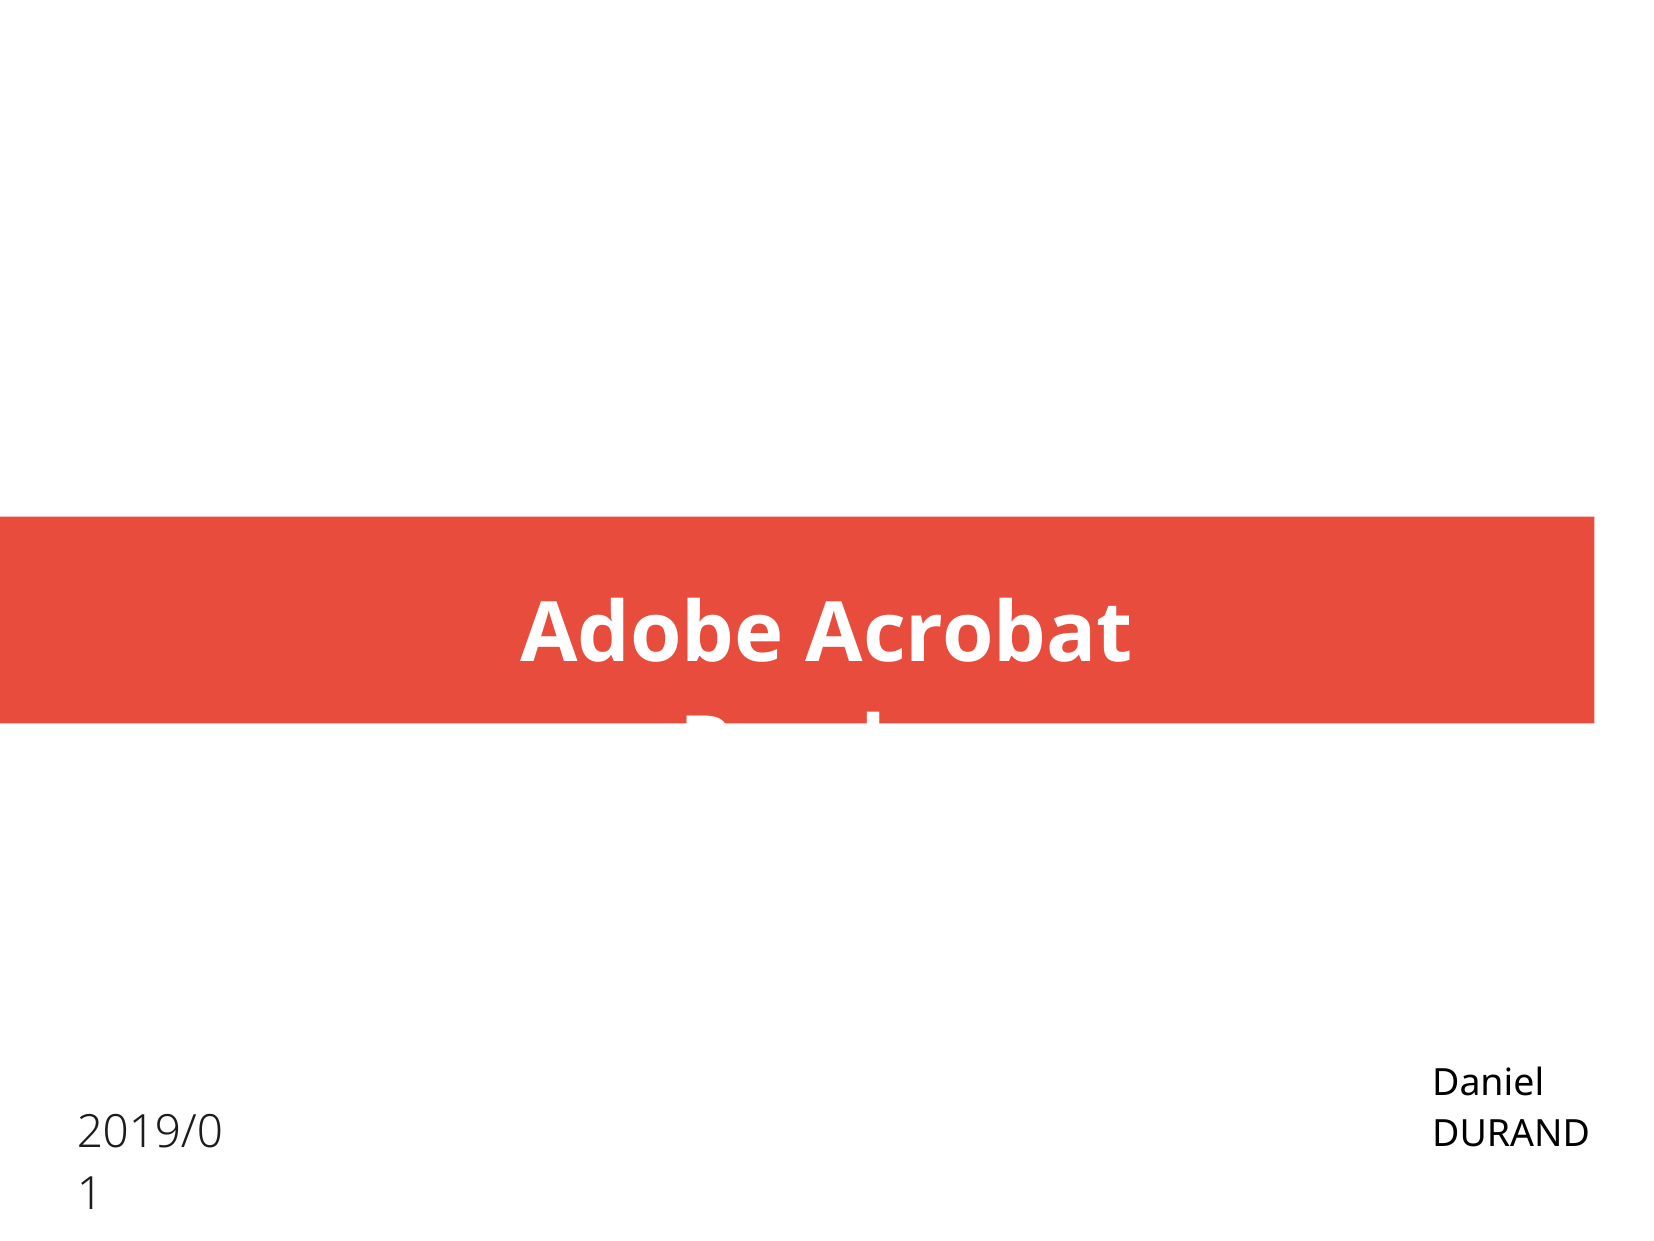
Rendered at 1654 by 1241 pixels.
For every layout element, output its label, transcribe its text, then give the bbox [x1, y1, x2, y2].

subtitle 2019/01 [76, 1098, 237, 1158]
text_box Daniel DURAND [1417, 1048, 1584, 1158]
text_box Adobe Acrobat Reader [366, 565, 1288, 686]
